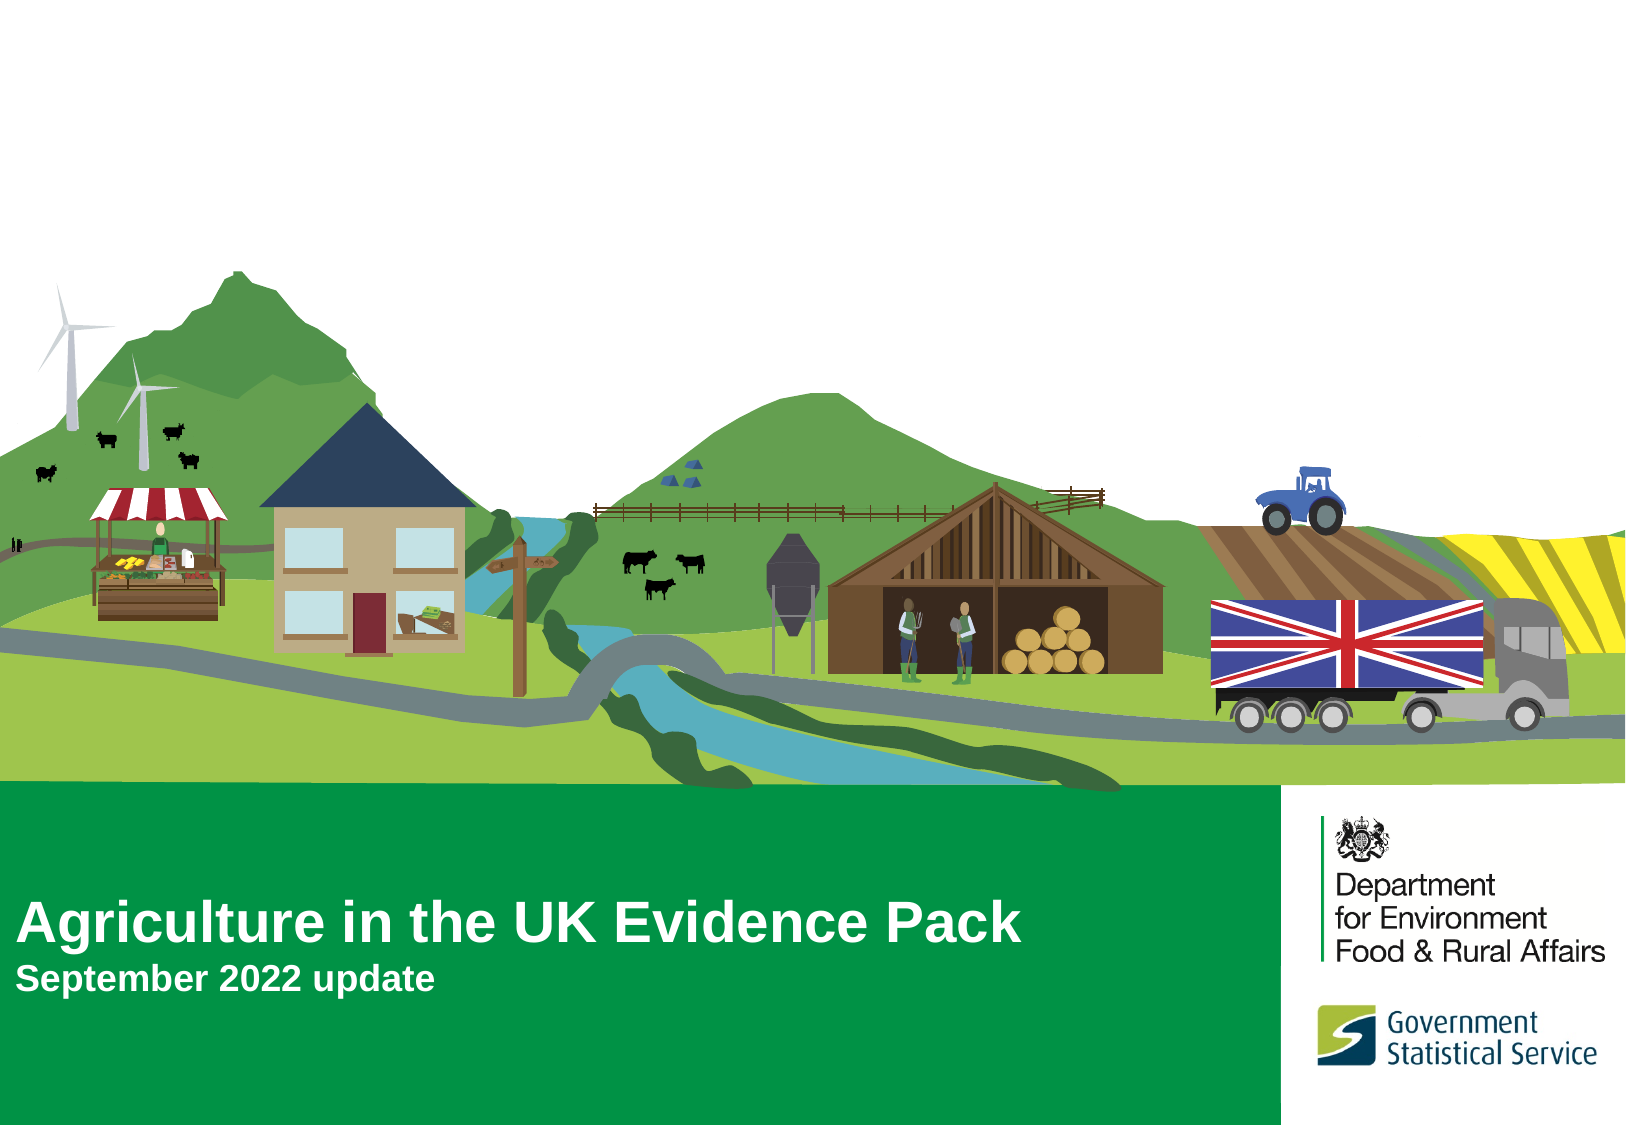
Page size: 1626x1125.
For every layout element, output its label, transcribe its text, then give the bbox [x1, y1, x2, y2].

text_box Agriculture in the UK Evidence Pack September 2022 update [0, 840, 1281, 1125]
picture [0, 271, 1625, 962]
picture [1280, 966, 1605, 1103]
